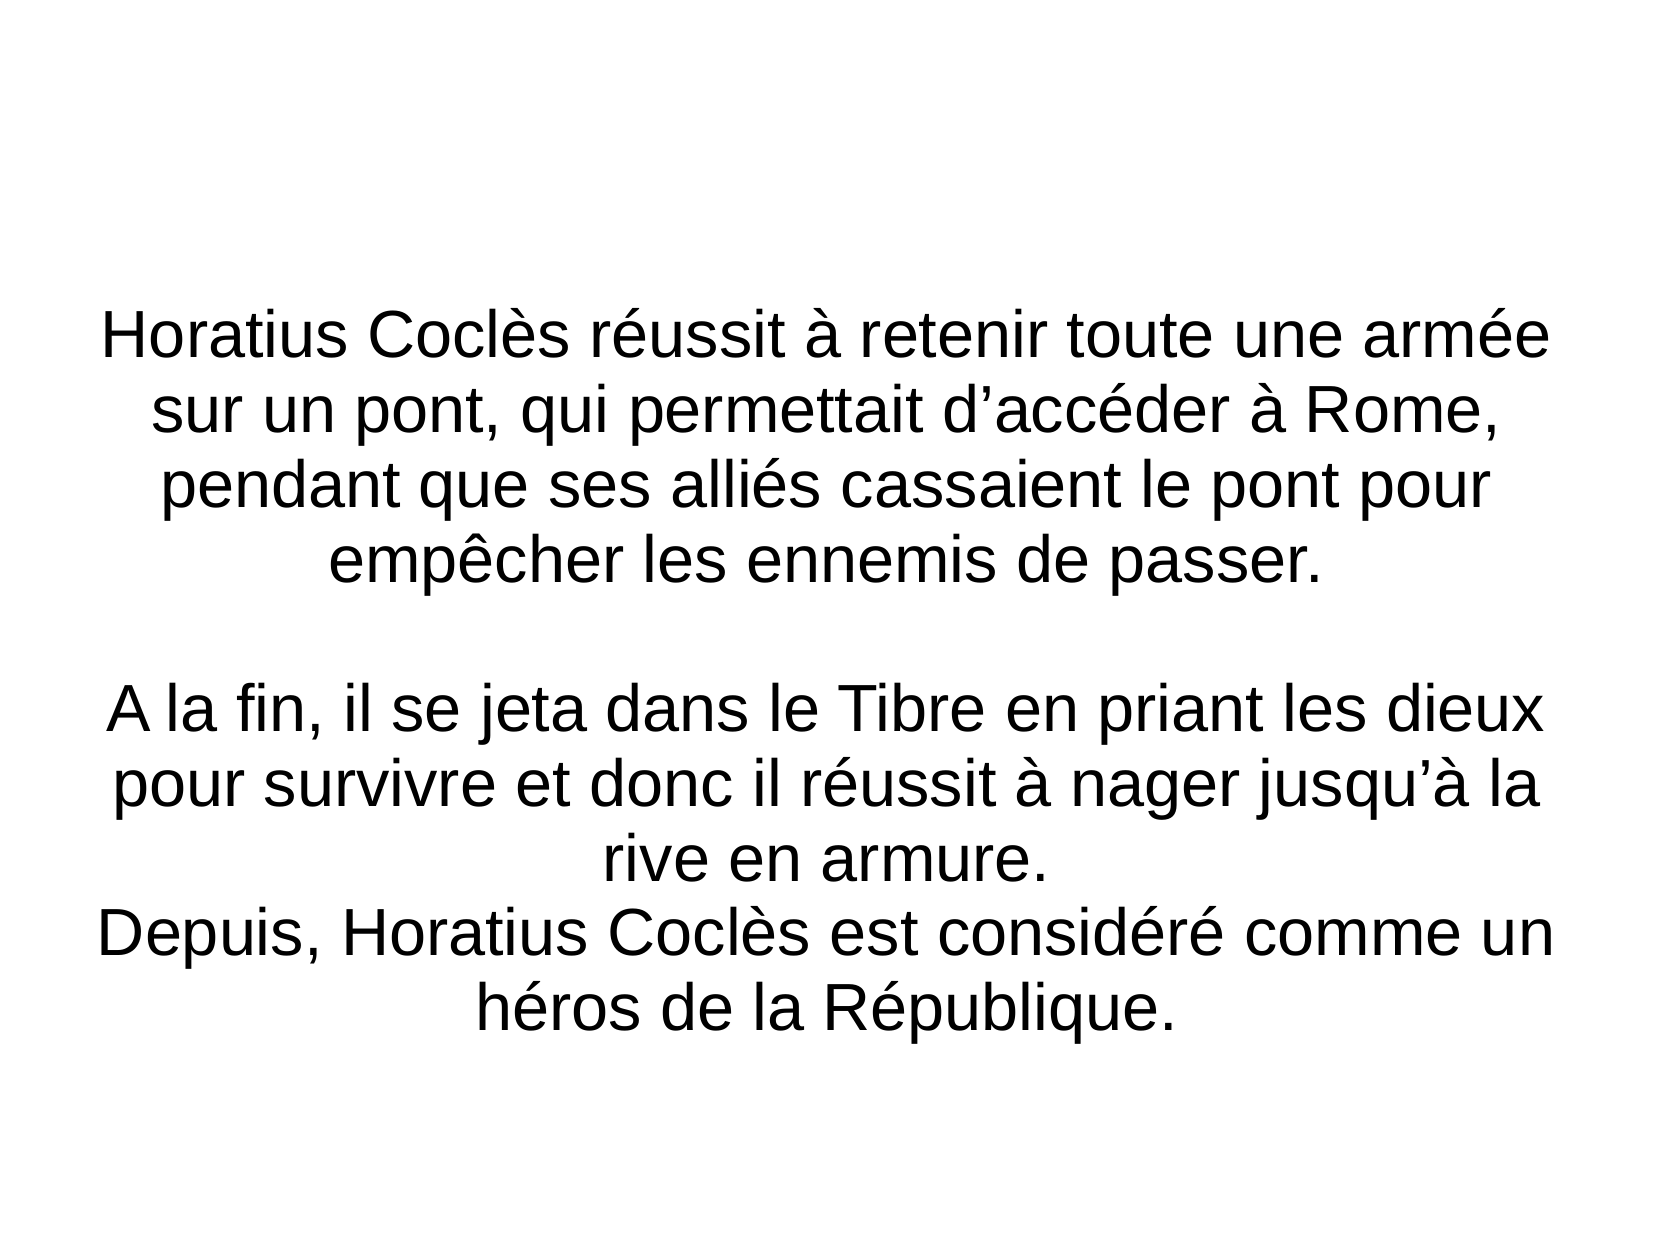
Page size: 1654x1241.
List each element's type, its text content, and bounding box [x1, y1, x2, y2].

subtitle Horatius Coclès réussit à retenir toute une armée sur un pont, qui permettait d’accéder à Rome, pendant que ses alliés cassaient le pont pour empêcher les ennemis de passer. A la fin, il se jeta dans le Tibre en priant les dieux pour survivre et donc il réussit à nager jusqu’à la rive en armure. Depuis, Horatius Coclès est considéré comme un héros de la République. [82, 297, 1571, 1241]
